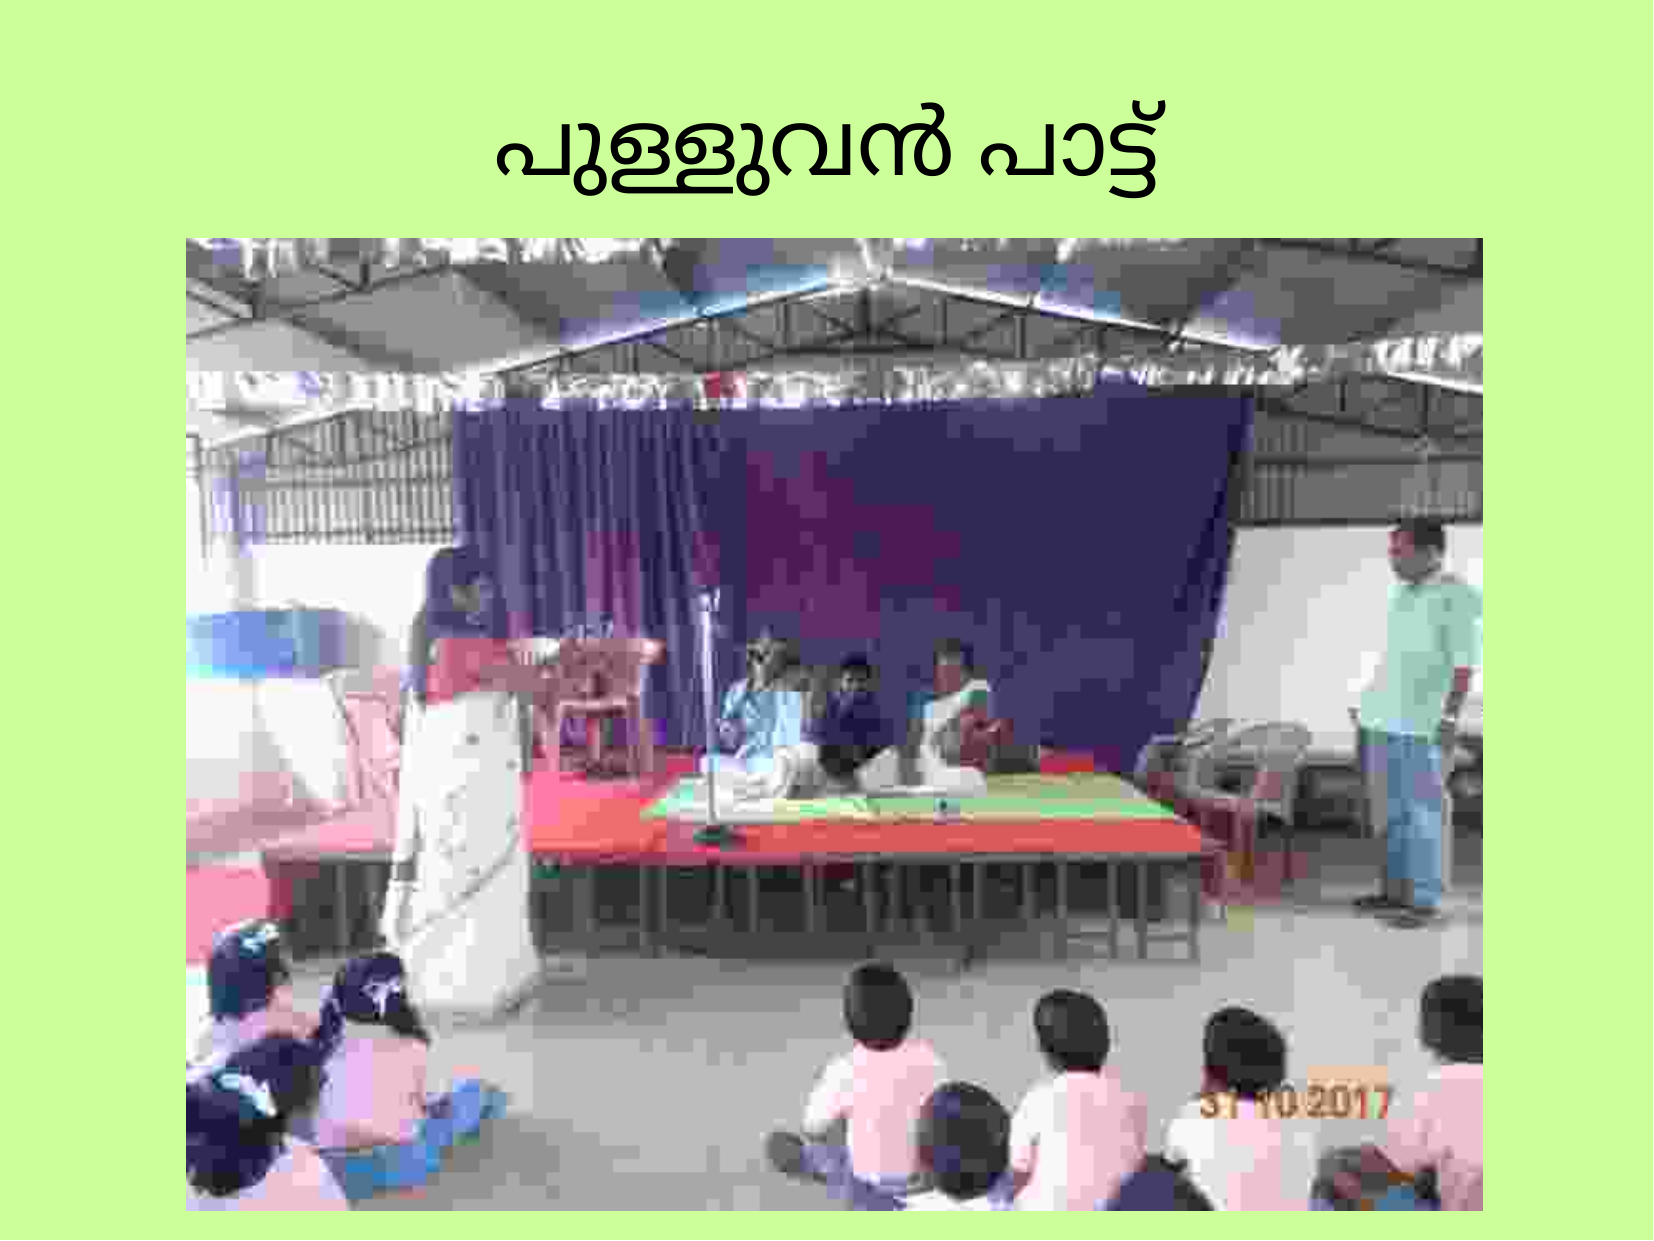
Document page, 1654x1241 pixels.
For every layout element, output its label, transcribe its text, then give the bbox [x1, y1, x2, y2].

title പുള്ളുവന്‍ പാട്ട് [82, 49, 1571, 257]
picture [186, 238, 1483, 1211]
